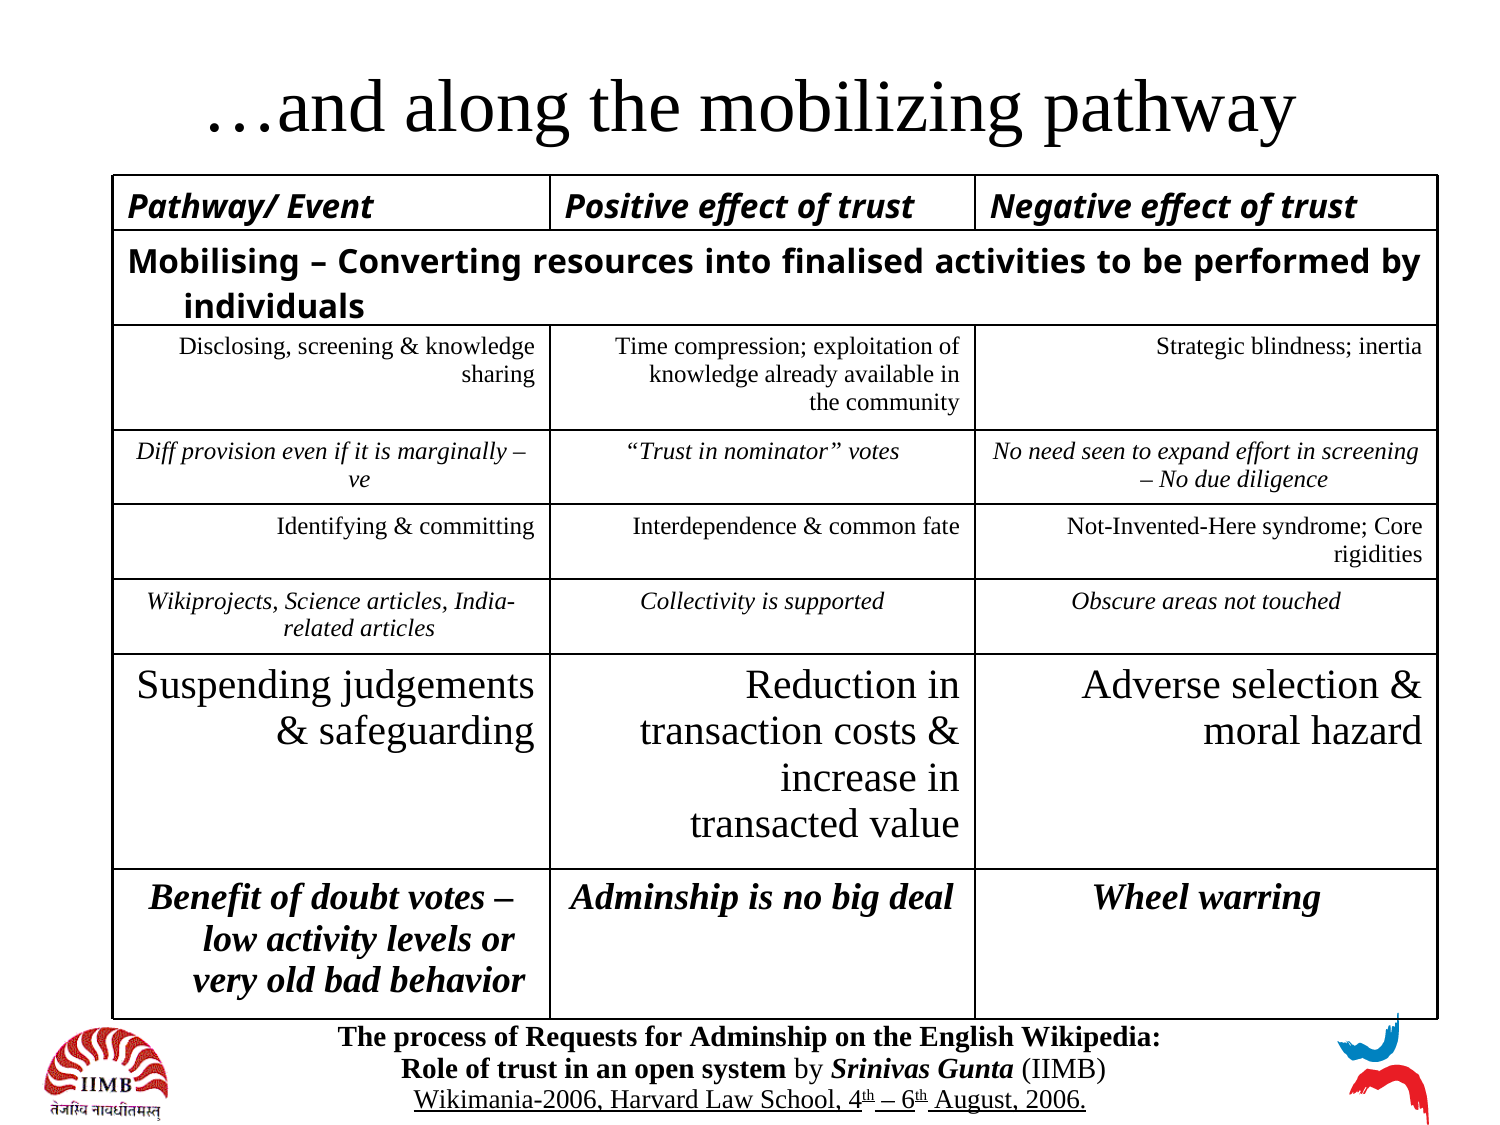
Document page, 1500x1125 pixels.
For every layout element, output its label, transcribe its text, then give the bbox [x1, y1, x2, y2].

picture [1337, 1020, 1396, 1049]
text_box Collectivity is supported [551, 580, 974, 653]
text_box Pathway/ Event [114, 176, 549, 229]
text_box Time compression; exploitation of knowledge already available in the community [551, 326, 974, 429]
text_box Mobilising – Converting resources into finalised activities to be performed by individuals [114, 231, 1436, 324]
text_box Wheel warring [976, 870, 1436, 1018]
text_box Benefit of doubt votes – low activity levels or very old bad behavior [114, 870, 549, 1018]
picture [1337, 1020, 1431, 1125]
text_box Suspending judgements & safeguarding [114, 655, 549, 868]
text_box Not-Invented-Here syndrome; Core rigidities [976, 505, 1436, 578]
text_box Adminship is no big deal [551, 870, 974, 1018]
text_box No need seen to expand effort in screening – No due diligence [976, 431, 1436, 503]
text_box Wikiprojects, Science articles, India-related articles [114, 580, 549, 653]
title …and along the mobilizing pathway [112, 37, 1388, 174]
text_box Diff provision even if it is marginally –ve [114, 431, 549, 503]
text_box Disclosing, screening & knowledge sharing [114, 326, 549, 429]
text_box Adverse selection & moral hazard [976, 655, 1436, 868]
text_box Negative effect of trust [976, 176, 1436, 229]
text_box Interdependence & common fate [551, 505, 974, 578]
text_box “Trust in nominator” votes [551, 431, 974, 503]
text_box Obscure areas not touched [976, 580, 1436, 653]
text_box Identifying & committing [114, 505, 549, 578]
text_box Reduction in transaction costs & increase in transacted value [551, 655, 974, 868]
text_box Strategic blindness; inertia [976, 326, 1436, 429]
text_box Positive effect of trust [551, 176, 974, 229]
